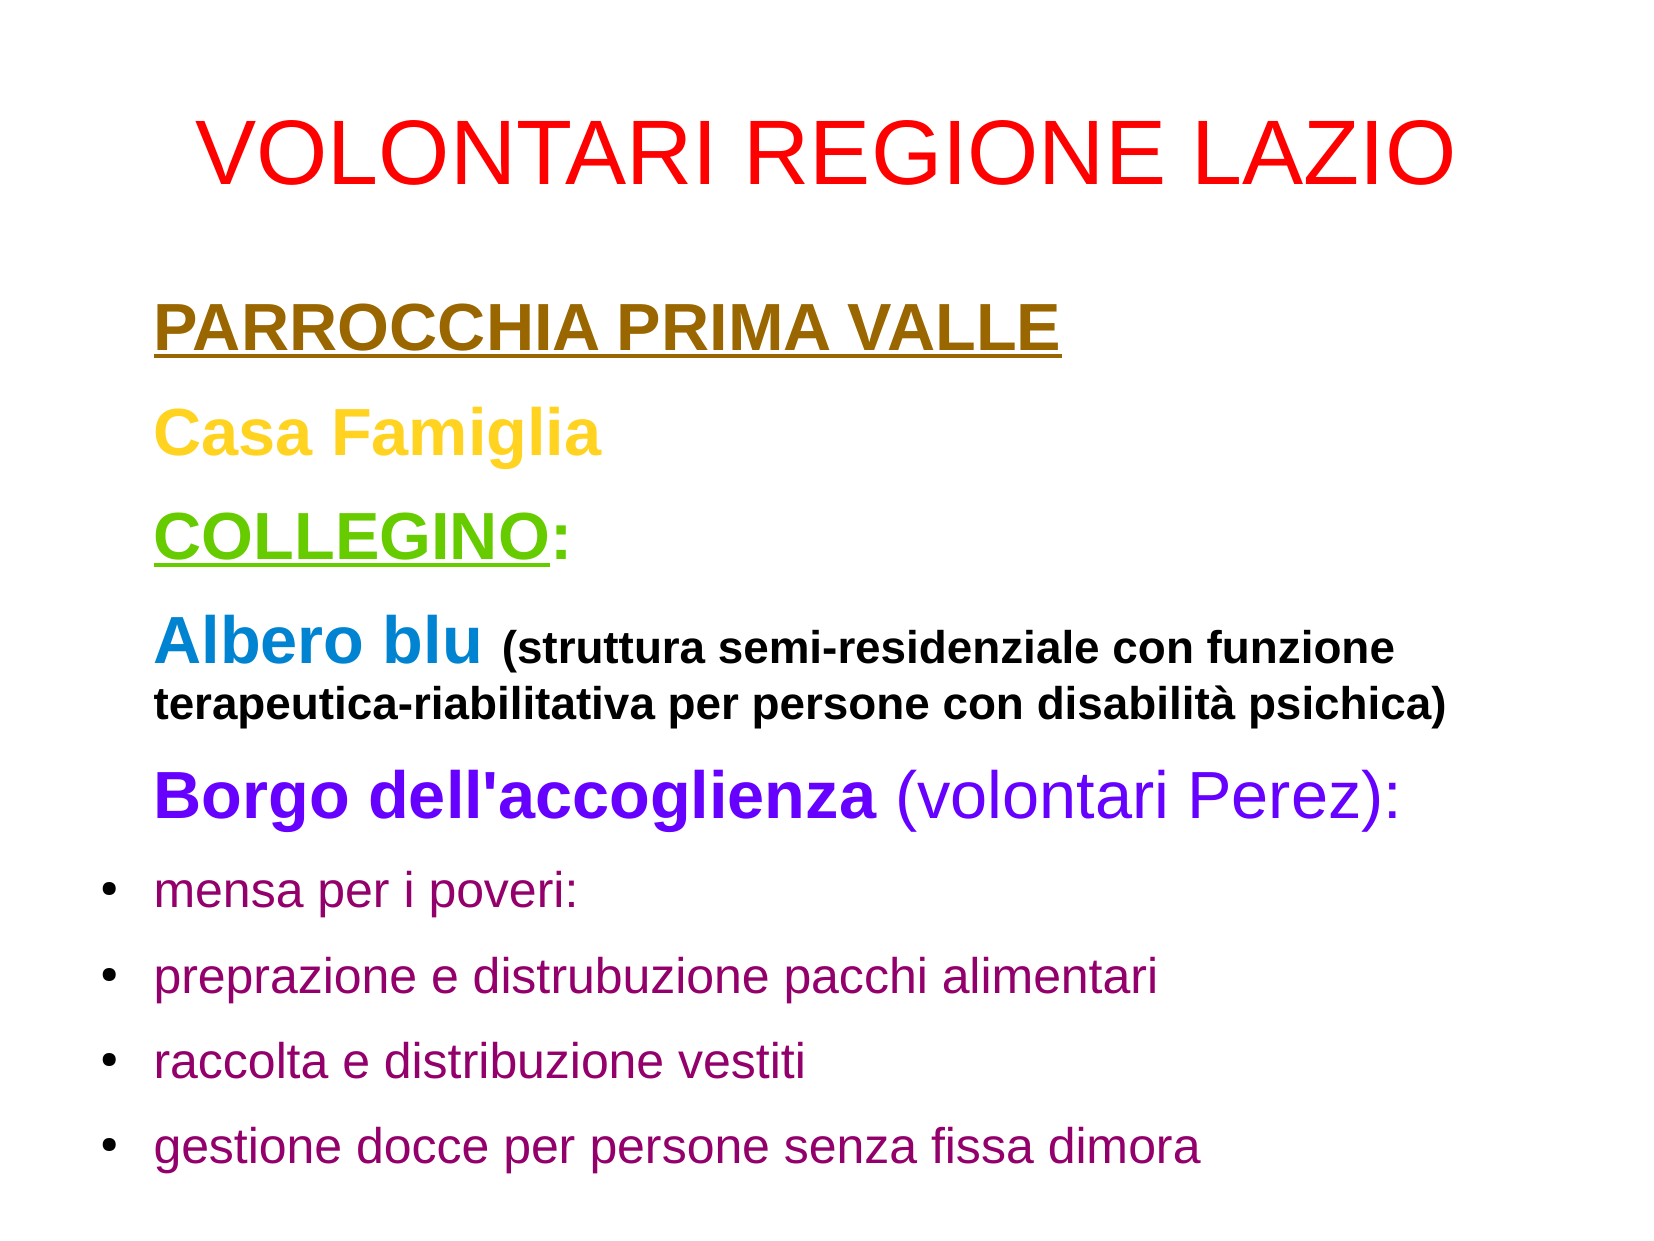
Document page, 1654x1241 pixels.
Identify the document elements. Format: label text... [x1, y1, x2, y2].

list PARROCCHIA PRIMA VALLE Casa Famiglia COLLEGINO: Albero blu (struttura semi-residenziale con funzione terapeutica-riabilitativa per persone con disabilità psichica) Borgo dell'accoglienza (volontari Perez): mensa per i poveri: preprazione e distrubuzione pacchi alimentari raccolta e distribuzione vestiti gestione docce per persone senza fissa dimora [82, 290, 1571, 1176]
title VOLONTARI REGIONE LAZIO [82, 49, 1571, 257]
